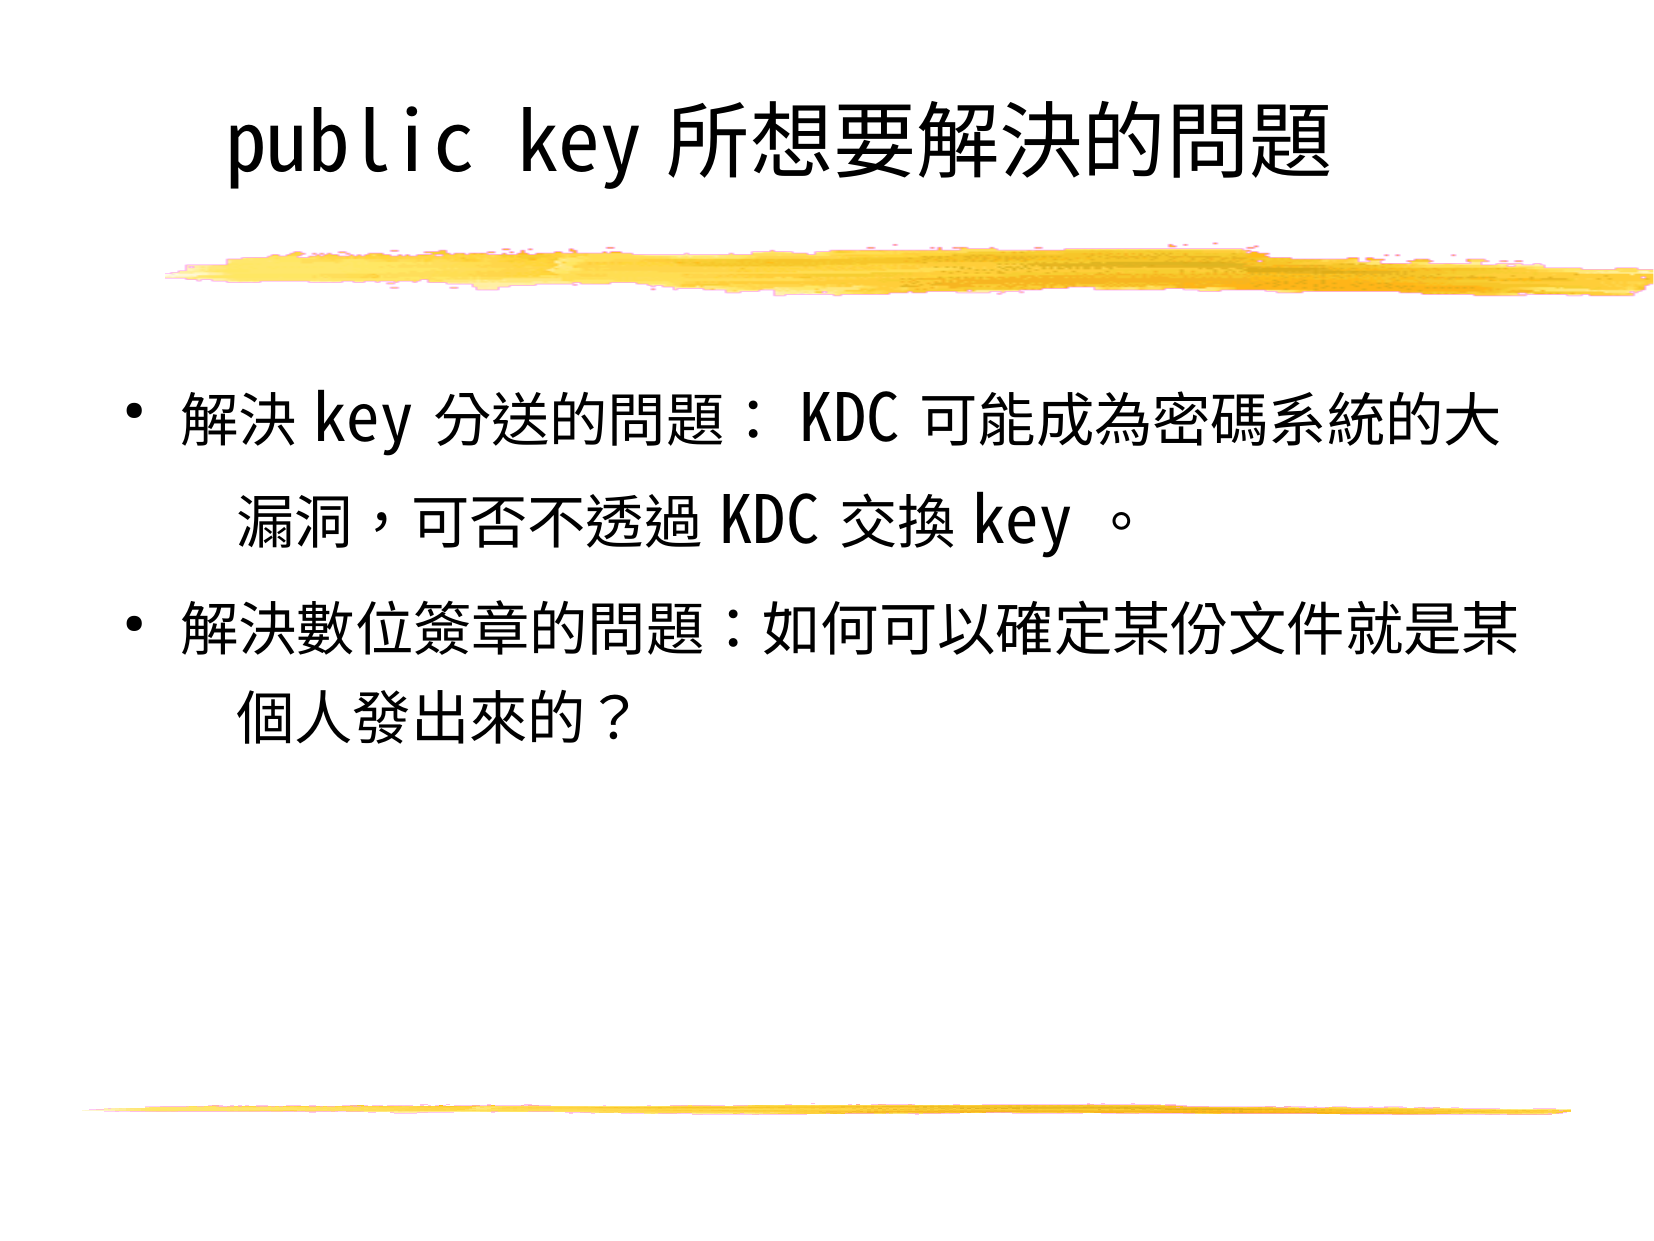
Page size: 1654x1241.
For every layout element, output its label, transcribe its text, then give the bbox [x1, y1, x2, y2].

list 解決key分送的問題：KDC可能成為密碼系統的大漏洞，可否不透過KDC交換key。 解決數位簽章的問題：如何可以確定某份文件就是某個人發出來的？ [124, 358, 1530, 1103]
picture [82, 1102, 1571, 1117]
picture [165, 237, 1654, 308]
title public key所想要解決的問題 [76, 28, 1482, 235]
